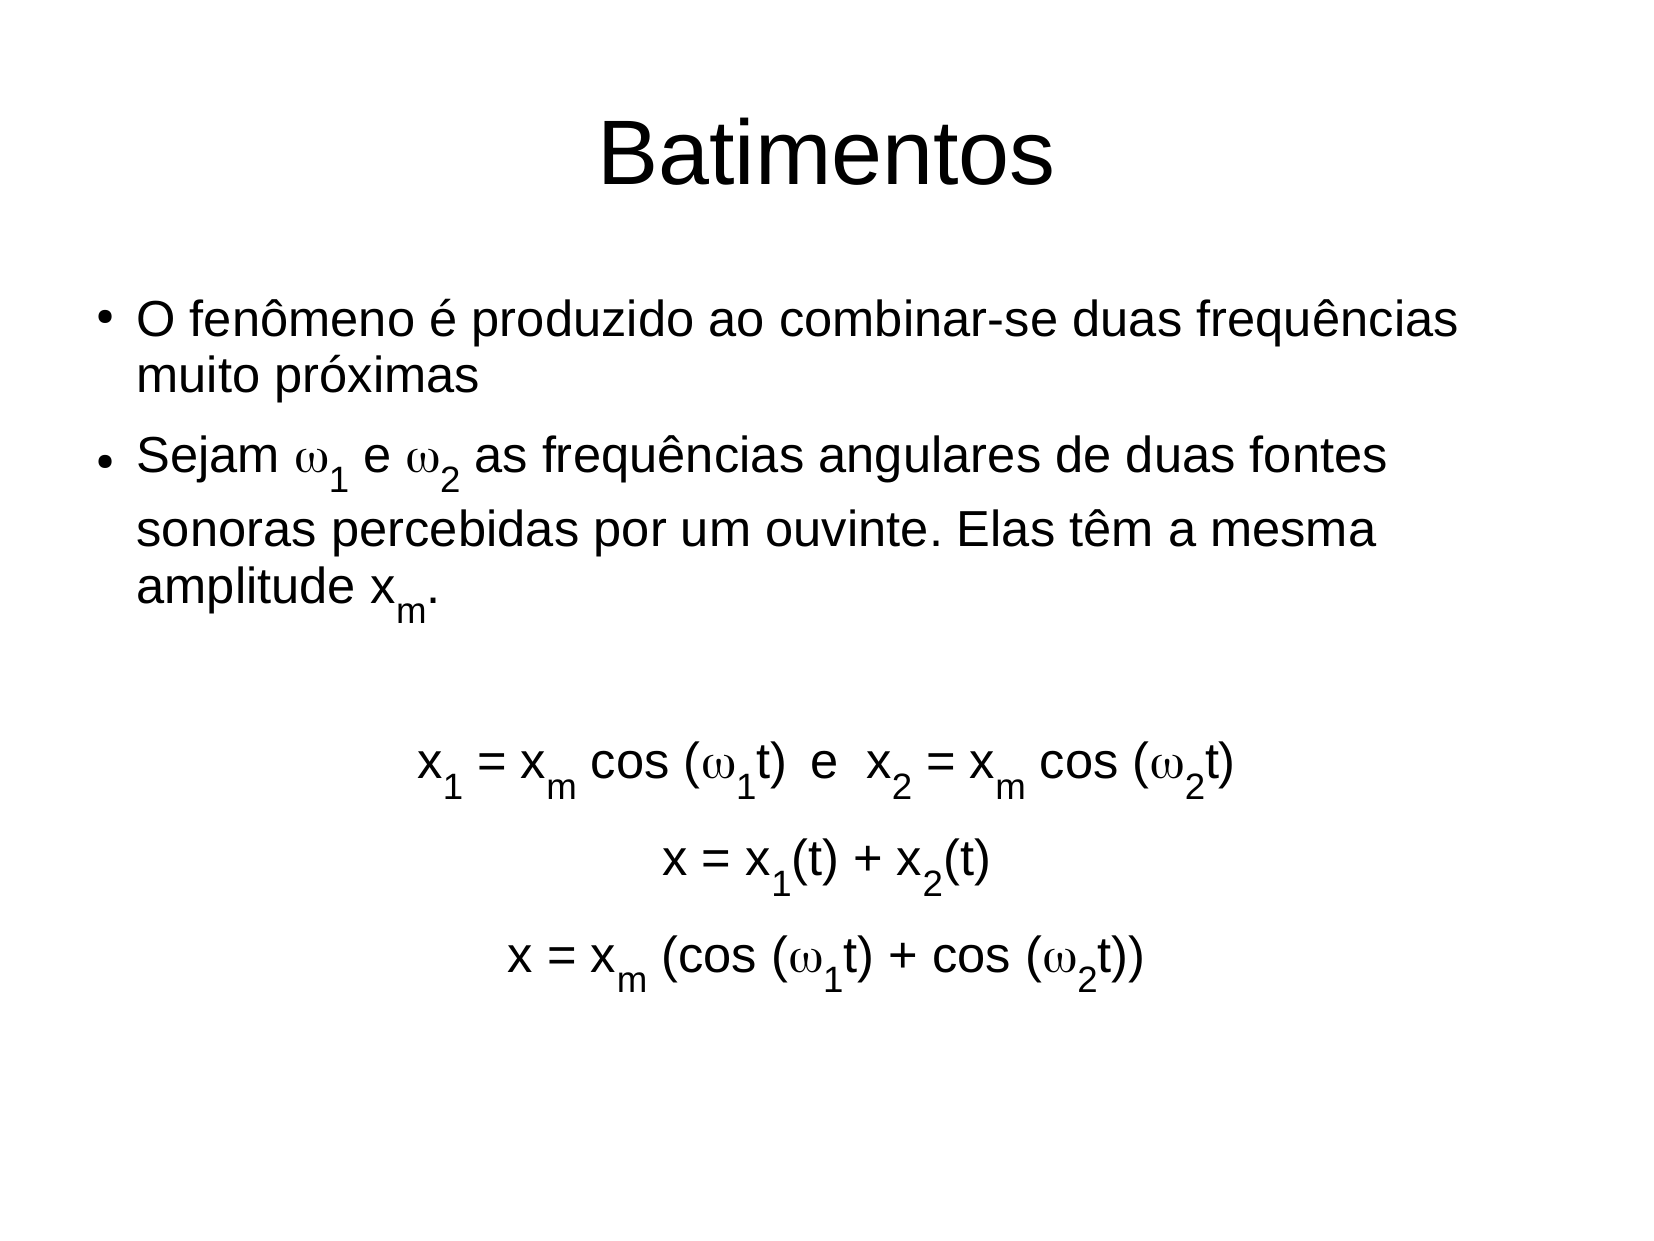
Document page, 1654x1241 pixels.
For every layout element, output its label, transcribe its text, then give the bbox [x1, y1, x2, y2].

title Batimentos [82, 49, 1571, 257]
list O fenômeno é produzido ao combinar-se duas frequências muito próximas Sejam w1 e w2 as frequências angulares de duas fontes sonoras percebidas por um ouvinte. Elas têm a mesma amplitude xm. x1 = xm cos (w1t) e x2 = xm cos (w2t) x = x1(t) + x2(t) x = xm (cos (w1t) + cos (w2t)) [82, 290, 1571, 1010]
